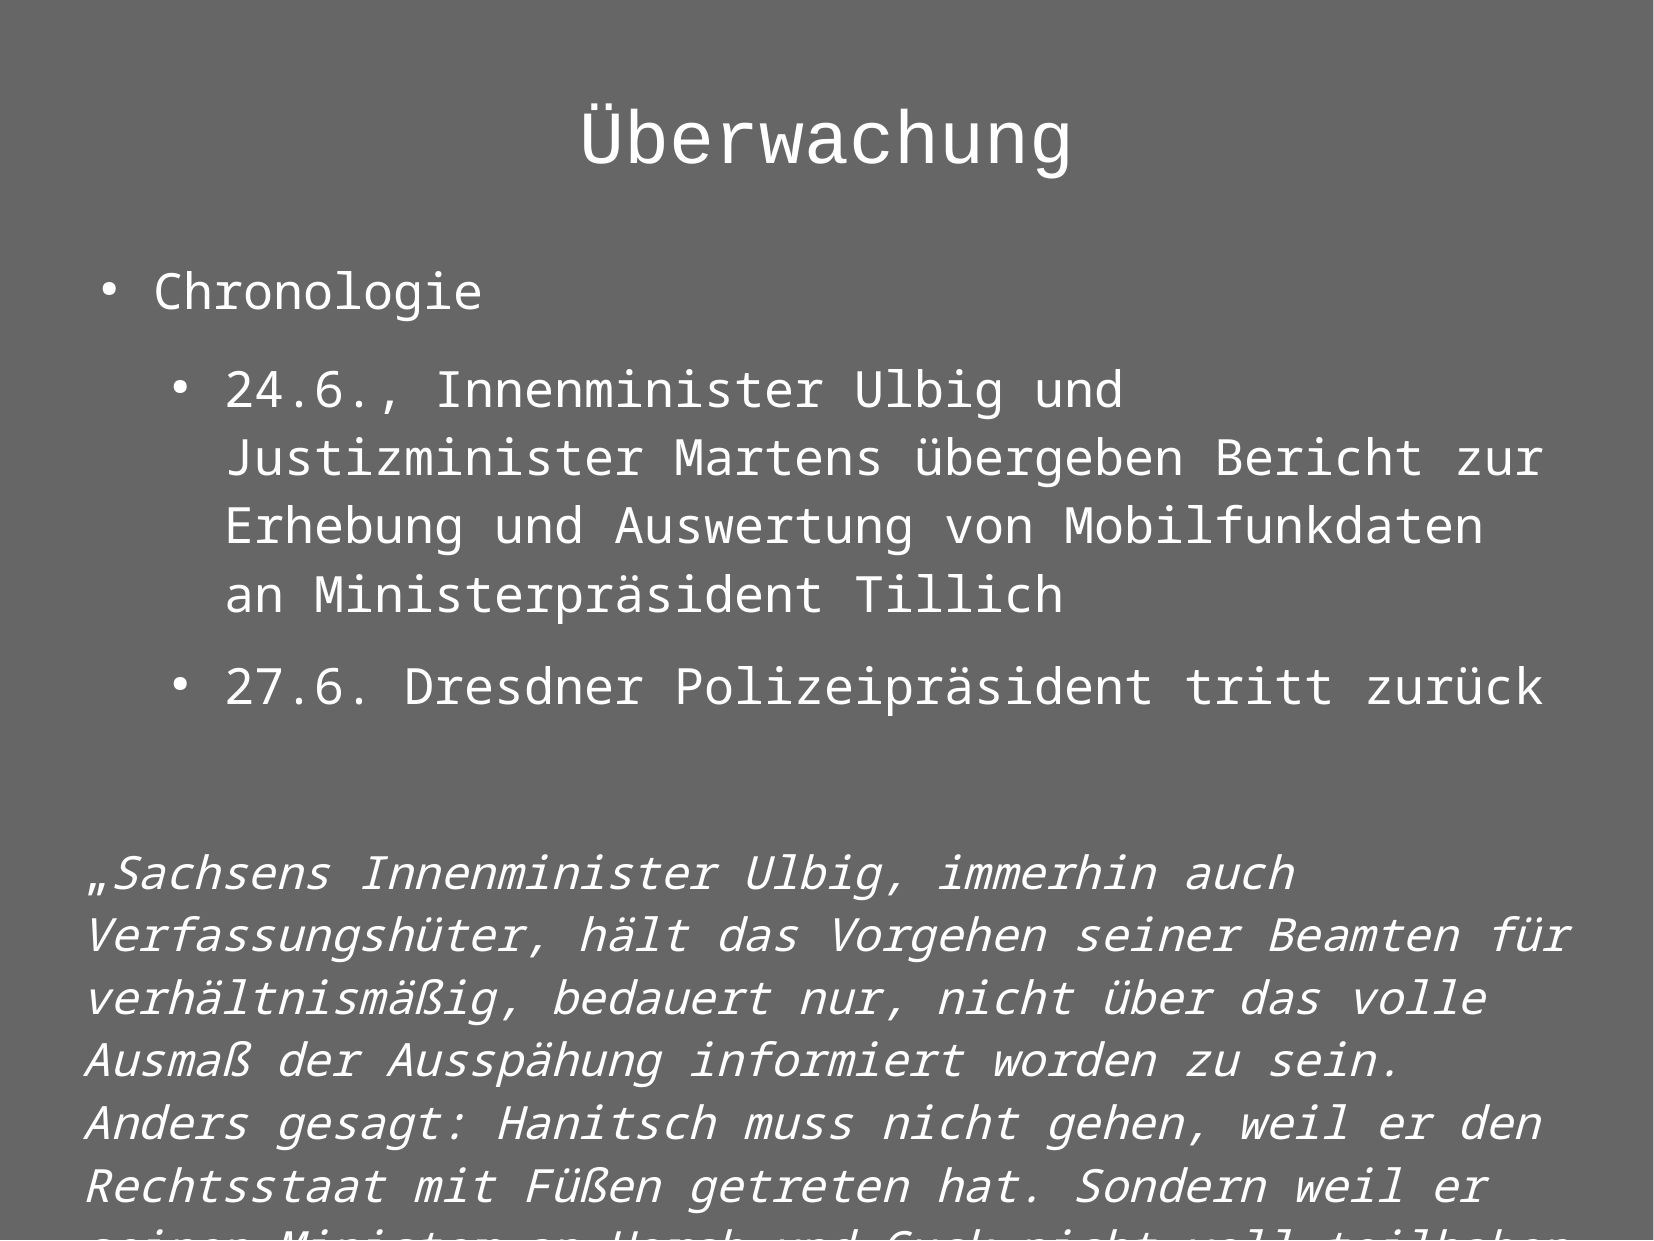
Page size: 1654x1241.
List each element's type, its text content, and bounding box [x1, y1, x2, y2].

list Chronologie 24.6., Innenminister Ulbig und Justizminister Martens übergeben Bericht zur Erhebung und Auswertung von Mobilfunkdaten an Ministerpräsident Tillich 27.6. Dresdner Polizeipräsident tritt zurück „Sachsens Innenminister Ulbig, immerhin auch Verfassungshüter, hält das Vorgehen seiner Beamten für verhältnismäßig, bedauert nur, nicht über das volle Ausmaß der Ausspähung informiert worden zu sein. Anders gesagt: Hanitsch muss nicht gehen, weil er den Rechtsstaat mit Füßen getreten hat. Sondern weil er seinen Minister an Horch und Guck nicht voll teilhaben ließ.“ (FR, 28.6.) [82, 256, 1571, 1241]
title Überwachung [82, 40, 1571, 248]
